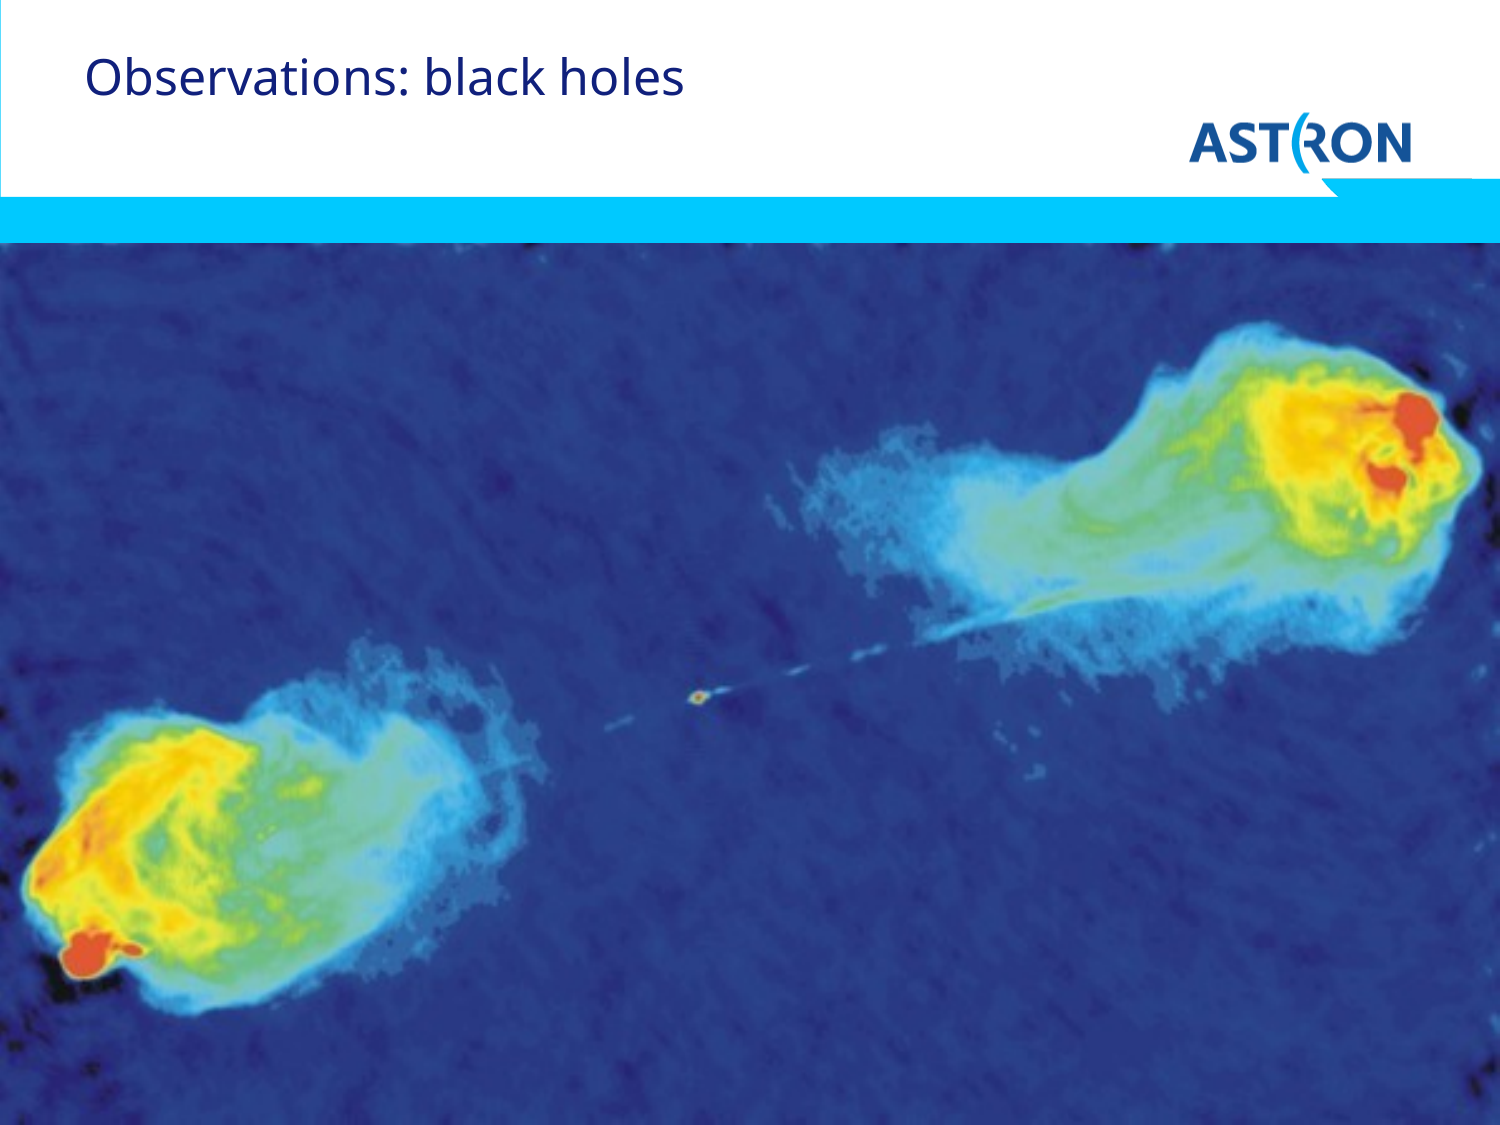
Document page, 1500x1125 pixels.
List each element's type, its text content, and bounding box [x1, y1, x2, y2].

picture [0, 244, 1500, 1125]
picture [0, 0, 1500, 196]
text_box Observations: black holes [70, 37, 1075, 188]
